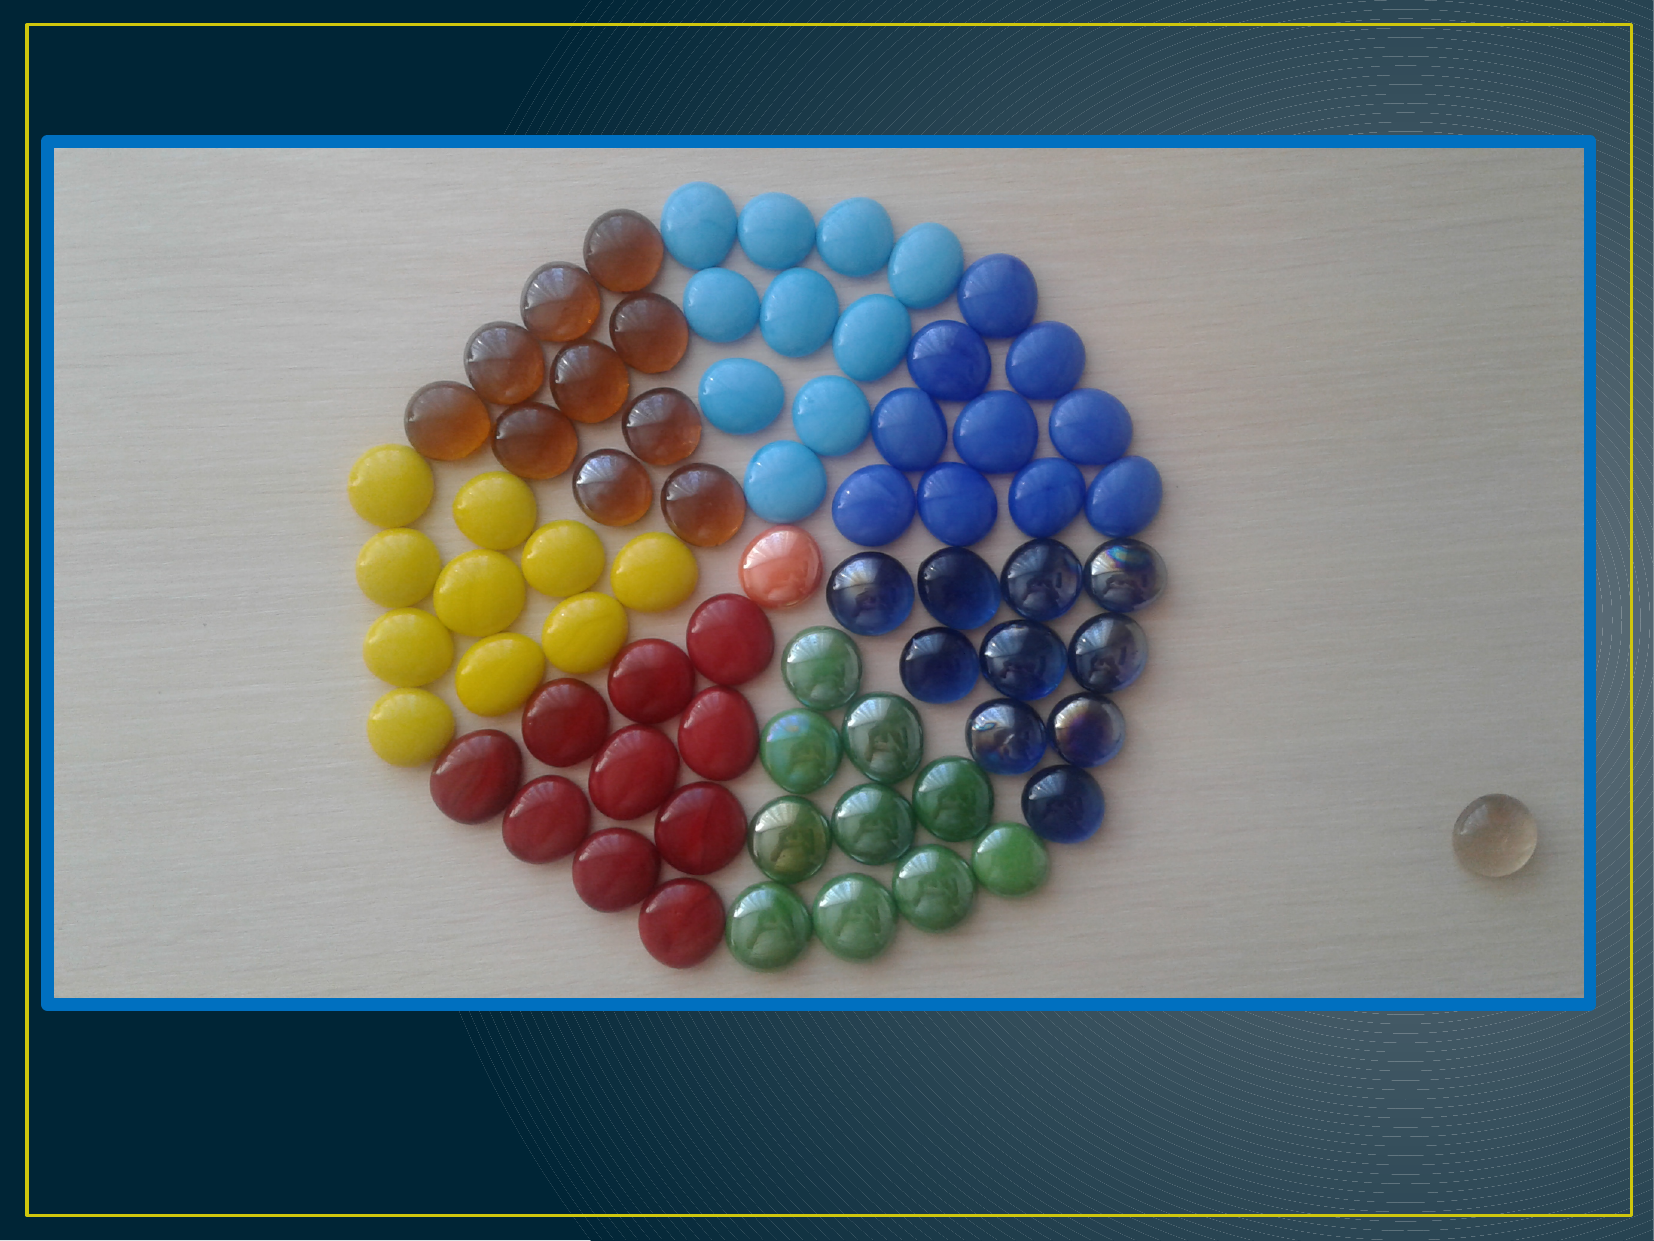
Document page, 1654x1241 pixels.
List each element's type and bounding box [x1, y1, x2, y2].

picture [53, 147, 1584, 999]
